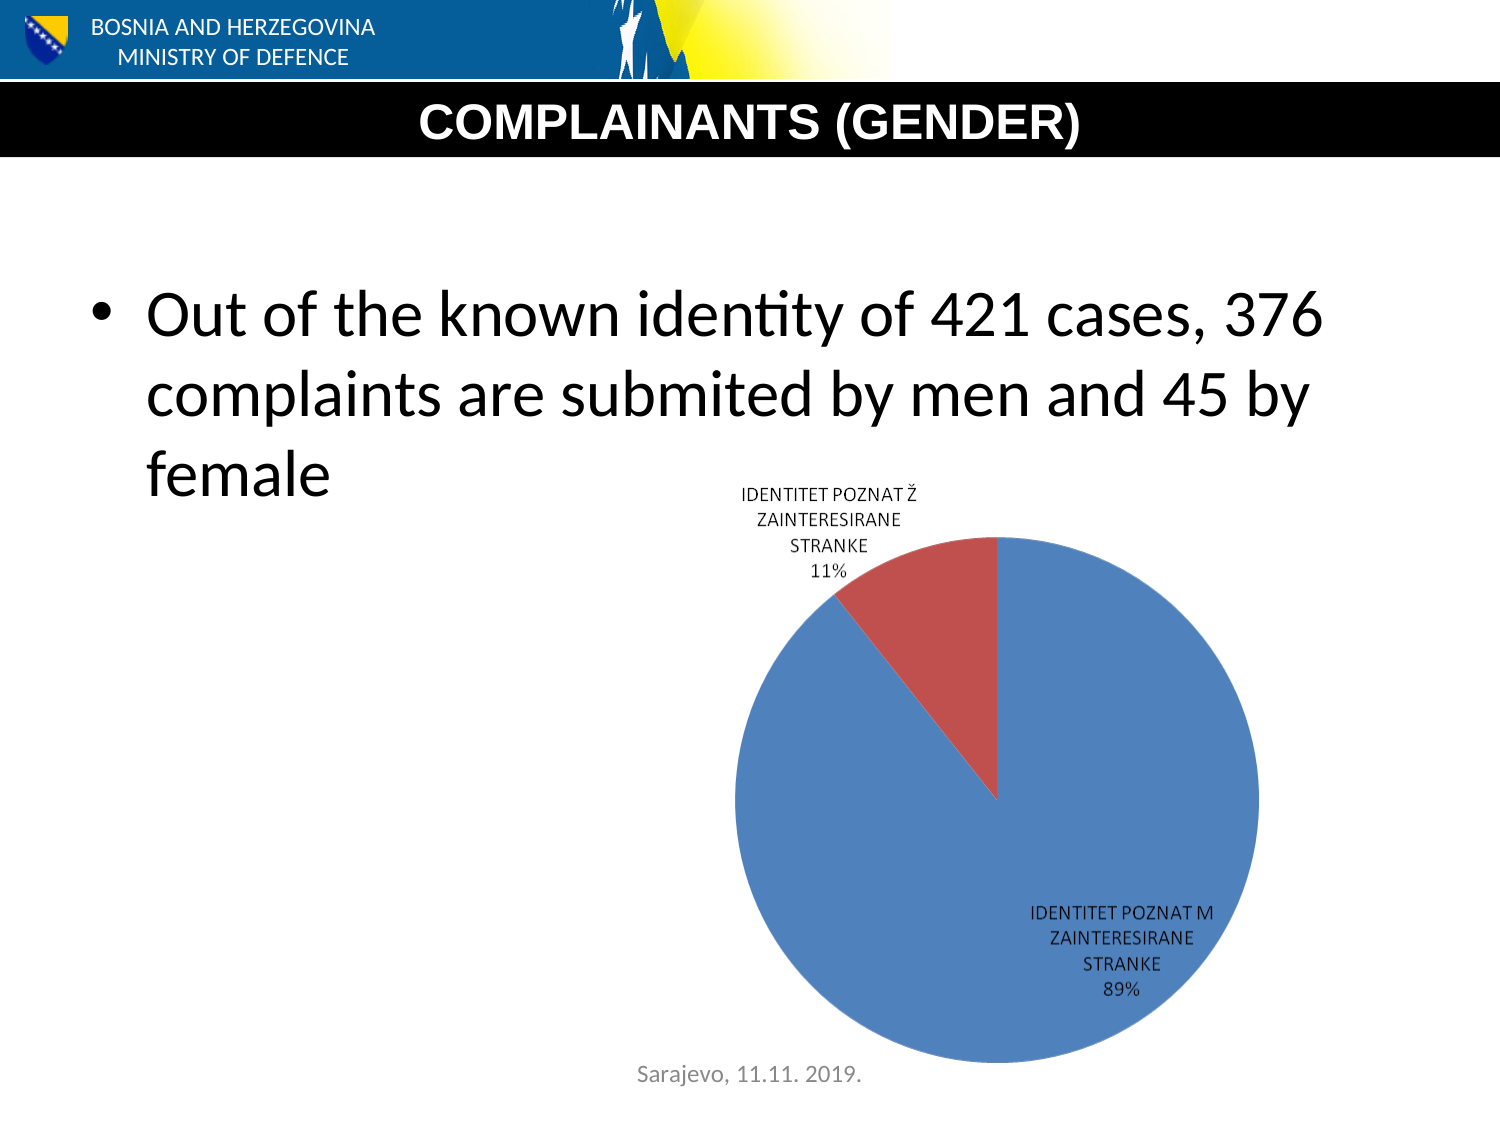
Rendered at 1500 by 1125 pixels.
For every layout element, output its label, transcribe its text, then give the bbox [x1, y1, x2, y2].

text_box Sarajevo, 11.11. 2019. [512, 1042, 988, 1103]
title COMPLAINANTS (GENDER) [0, 82, 1500, 158]
picture [496, 472, 1498, 1125]
list Out of the known identity of 421 cases, 376 complaints are submited by men and 45 by female [75, 262, 1426, 1005]
picture [0, 0, 1500, 79]
